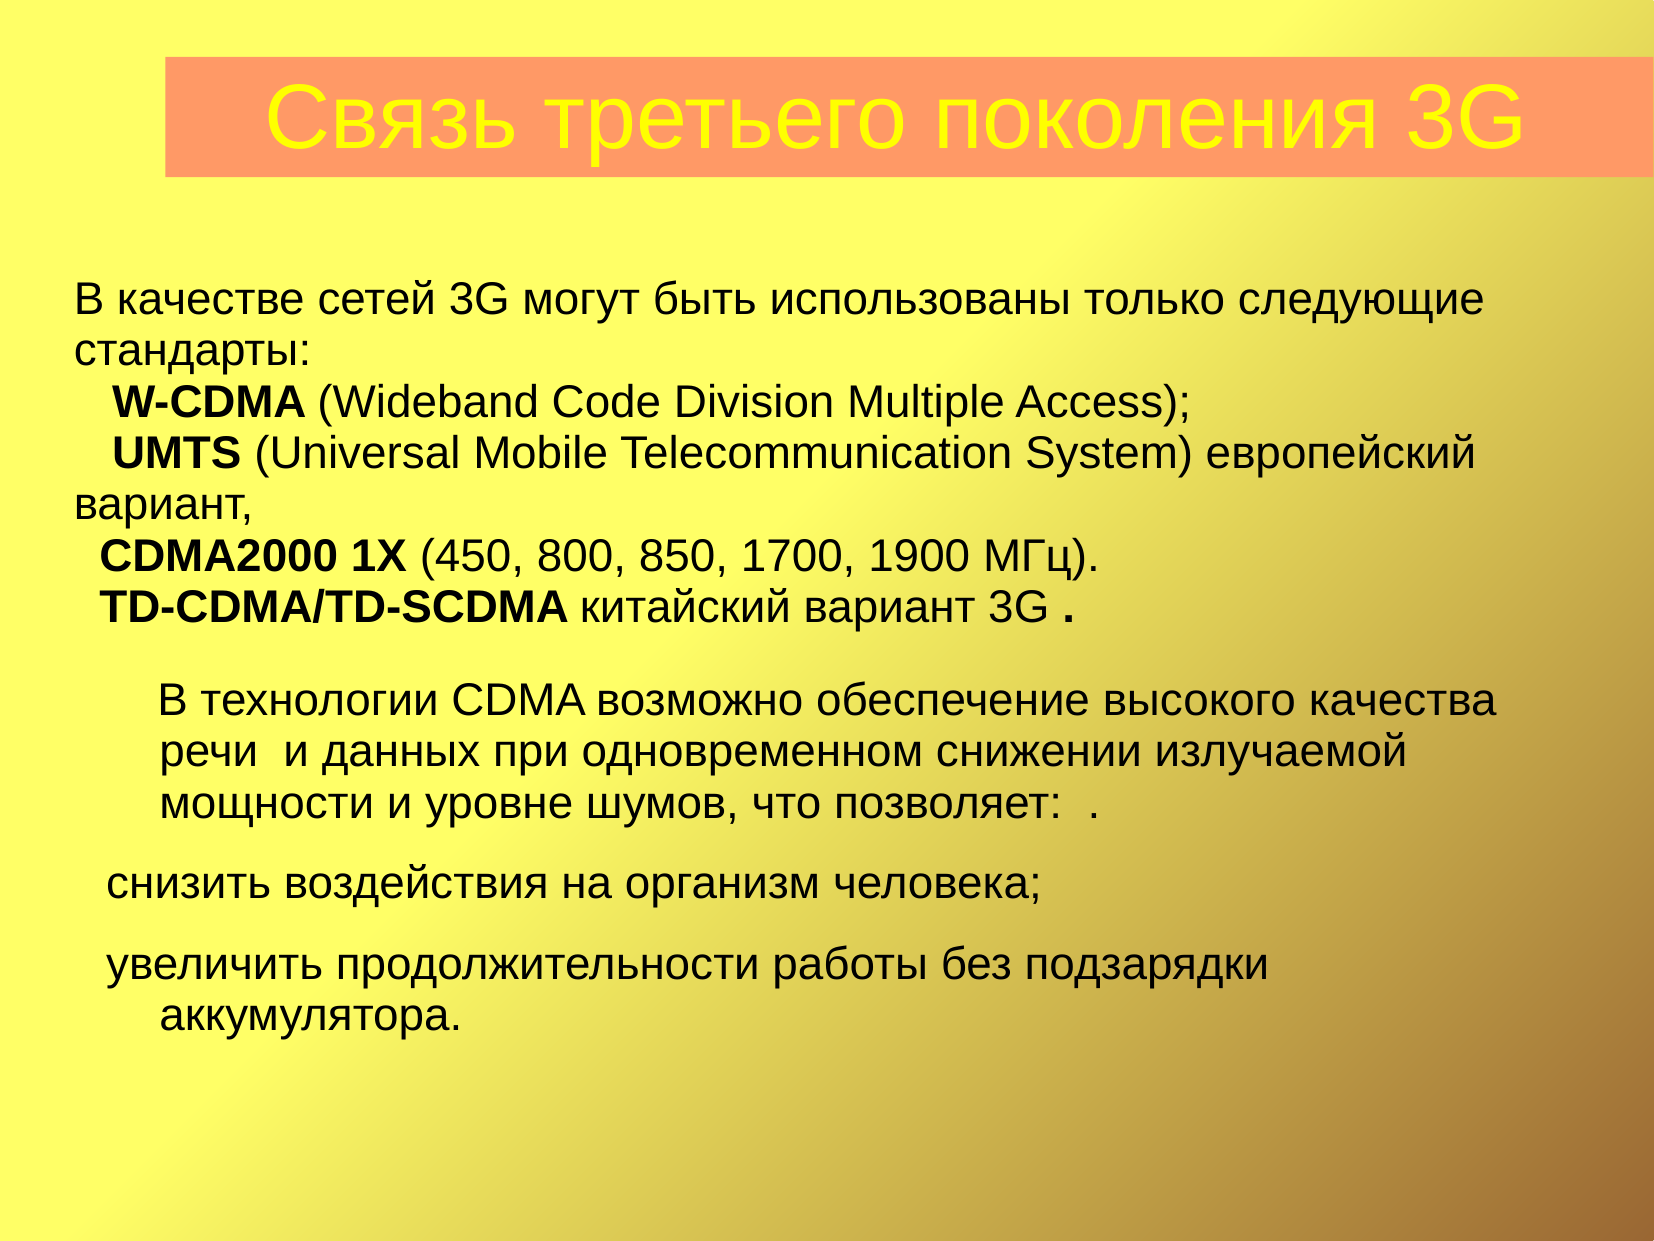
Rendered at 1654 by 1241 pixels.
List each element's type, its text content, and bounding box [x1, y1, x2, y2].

title Связь третьего поколения 3G [165, 56, 1654, 178]
text_box В качестве сетей 3G могут быть использованы только следующие стандарты: W-CDMA (Wideband Code Division Multiple Access); UMTS (Universal Mobile Telecommunication System) европейский вариант, CDMA2000 1X (450, 800, 850, 1700, 1900 МГц). TD-CDMA/TD-SCDMA китайский вариант 3G . [59, 265, 1565, 644]
list В технологии CDMA возможно обеспечение высокого качества речи и данных при одновременном снижении излучаемой мощности и уровне шумов, что позволяет: . снизить воздействия на организм человека; увеличить продолжительности работы без подзарядки аккумулятора. [88, 674, 1577, 1063]
